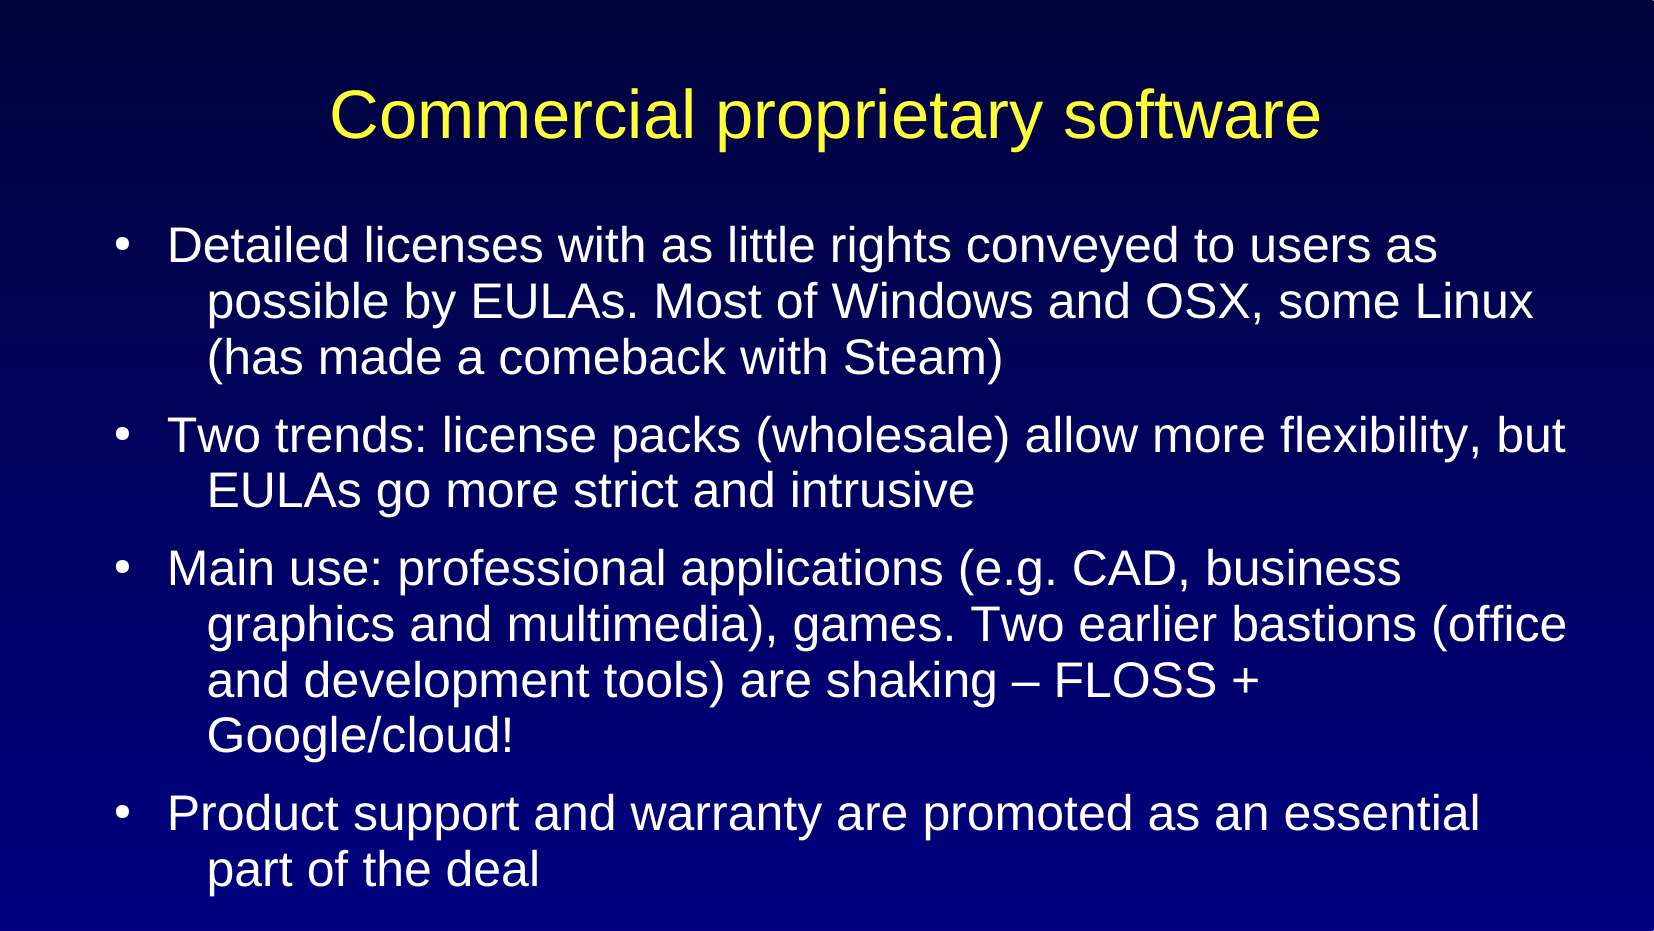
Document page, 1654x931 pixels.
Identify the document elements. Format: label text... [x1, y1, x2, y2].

title Commercial proprietary software [82, 37, 1571, 193]
list Detailed licenses with as little rights conveyed to users as possible by EULAs. Most of Windows and OSX, some Linux (has made a comeback with Steam) Two trends: license packs (wholesale) allow more flexibility, but EULAs go more strict and intrusive Main use: professional applications (e.g. CAD, business graphics and multimedia), games. Two earlier bastions (office and development tools) are shaking – FLOSS + Google/cloud! Product support and warranty are promoted as an essential part of the deal [82, 217, 1571, 898]
